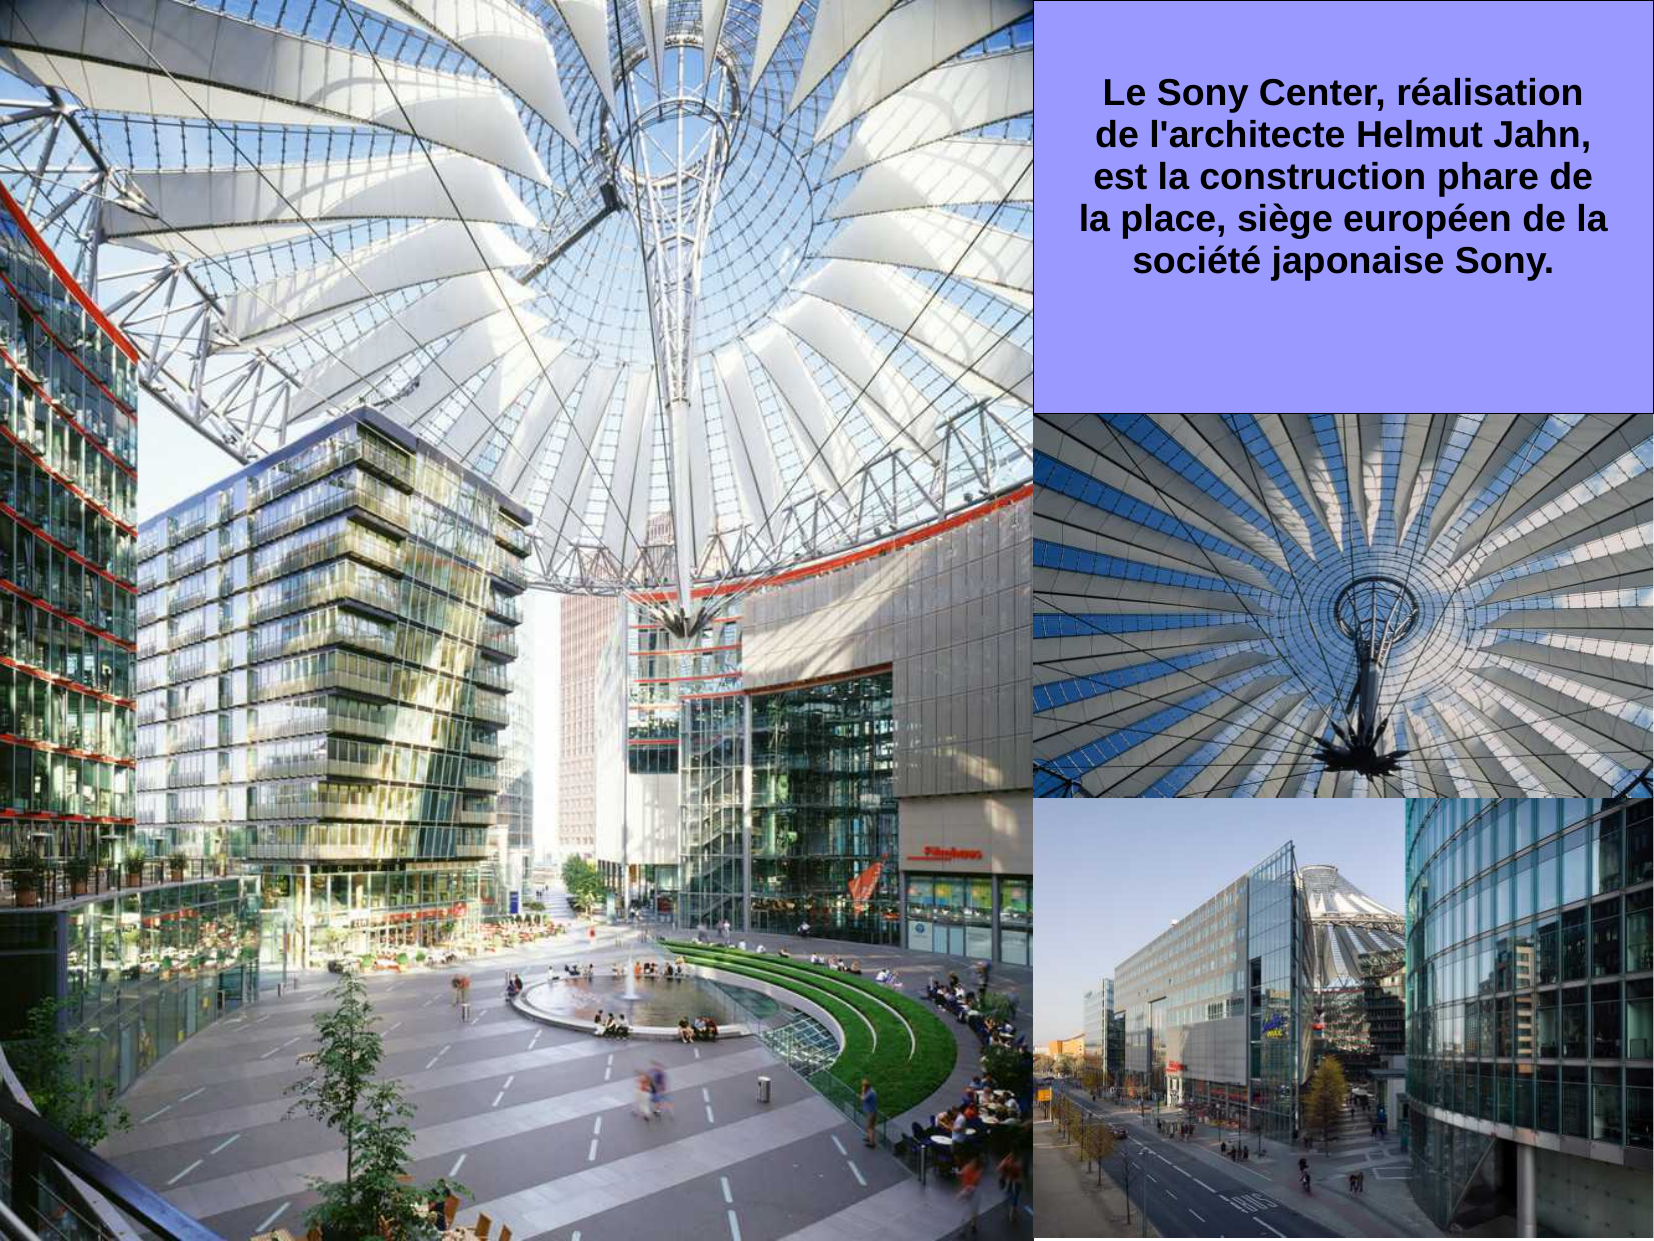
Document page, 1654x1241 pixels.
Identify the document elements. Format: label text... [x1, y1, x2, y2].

picture [0, 0, 1654, 1241]
text_box [1033, 0, 1654, 414]
text_box Le Sony Center, réalisation de l'architecte Helmut Jahn, est la construction phare de la place, siège européen de la société japonaise Sony. [1062, 64, 1625, 296]
